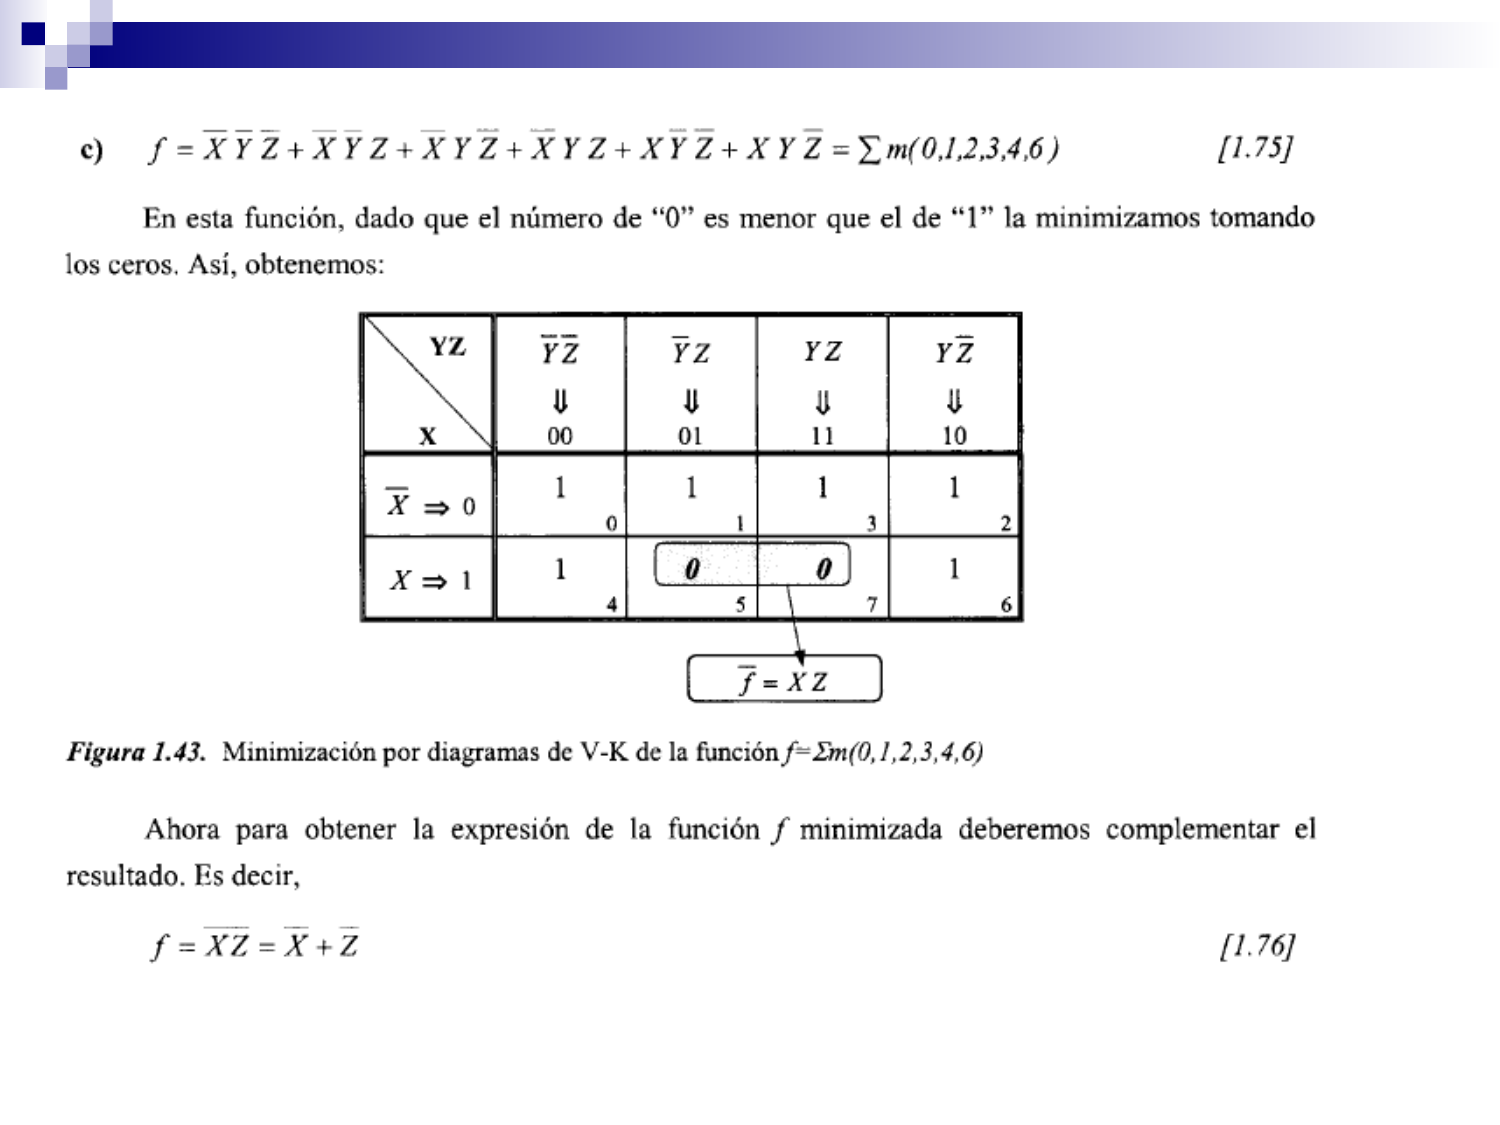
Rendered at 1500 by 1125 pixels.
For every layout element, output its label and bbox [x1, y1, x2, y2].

picture [64, 113, 1471, 990]
